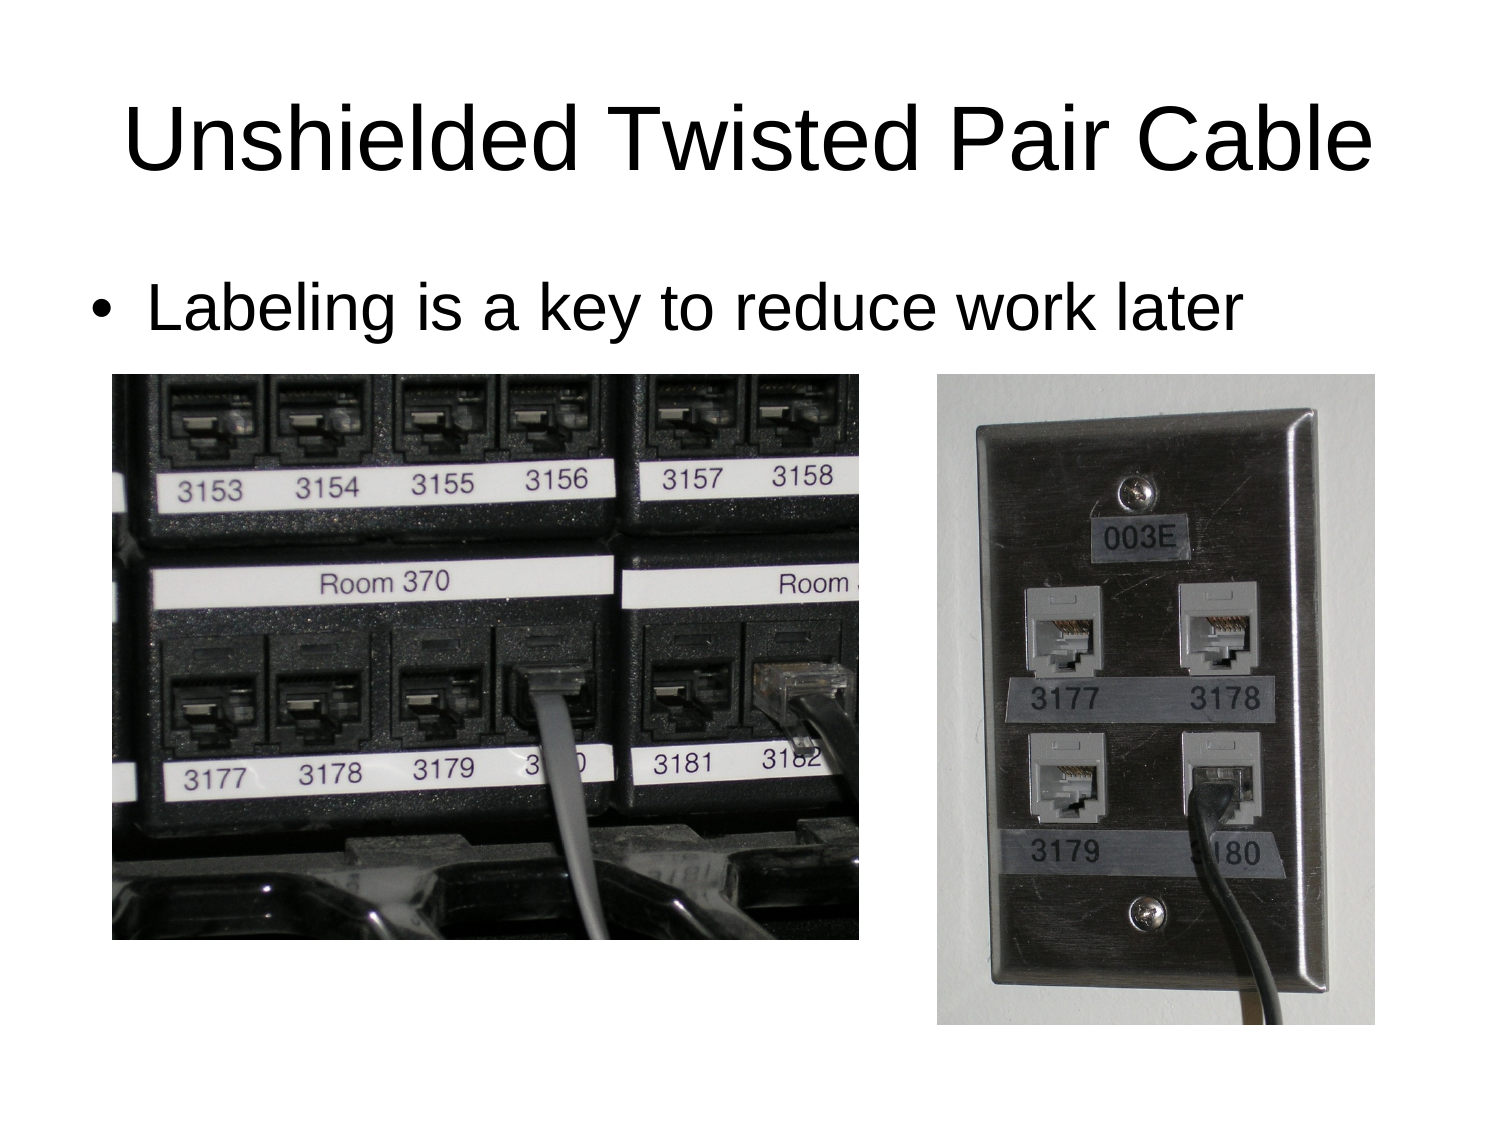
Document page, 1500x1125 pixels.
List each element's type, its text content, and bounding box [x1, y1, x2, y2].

list Labeling is a key to reduce work later [75, 262, 1426, 414]
picture [937, 374, 1375, 1026]
picture [112, 374, 859, 940]
title Unshielded Twisted Pair Cable [75, 45, 1426, 233]
